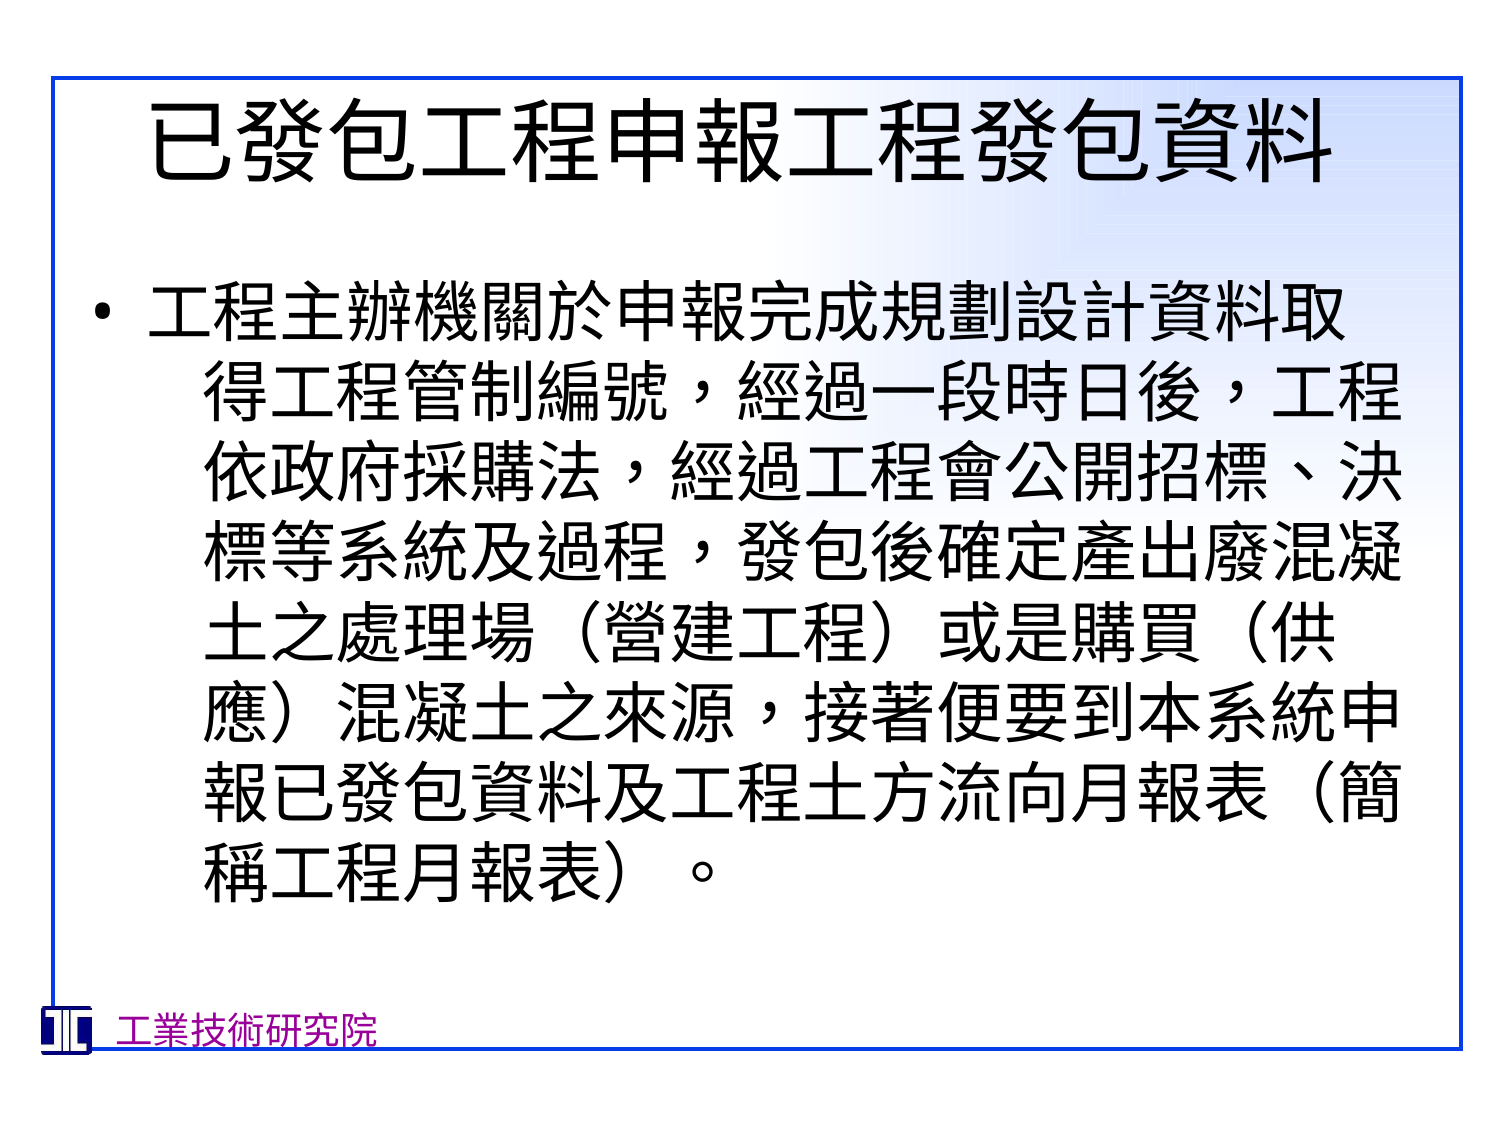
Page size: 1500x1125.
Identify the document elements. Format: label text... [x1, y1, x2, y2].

title 已發包工程申報工程發包資料 [75, 45, 1426, 233]
list 工程主辦機關於申報完成規劃設計資料取得工程管制編號，經過一段時日後，工程依政府採購法，經過工程會公開招標、決標等系統及過程，發包後確定產出廢混凝土之處理場（營建工程）或是購買（供應）混凝土之來源，接著便要到本系統申報已發包資料及工程土方流向月報表（簡稱工程月報表）。 [75, 262, 1426, 1005]
